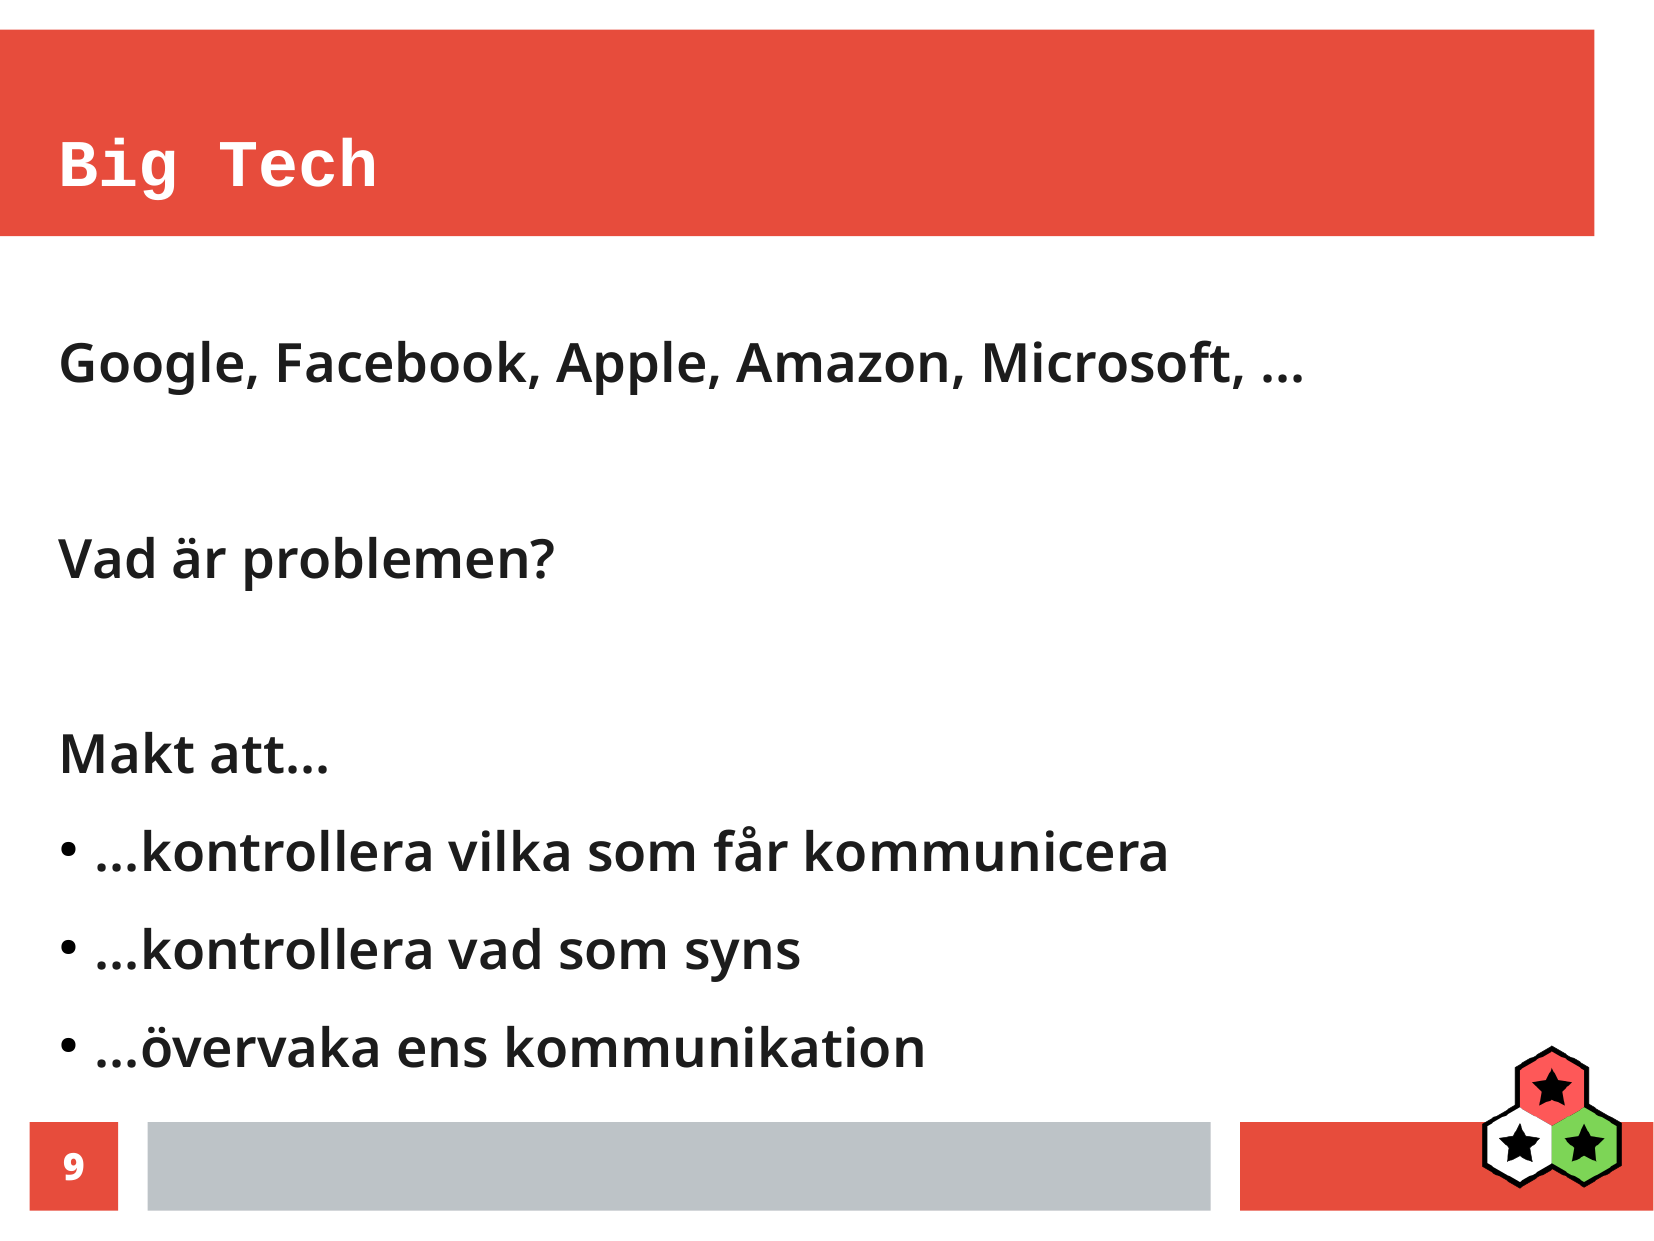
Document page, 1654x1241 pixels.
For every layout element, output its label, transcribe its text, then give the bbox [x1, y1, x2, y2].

title Big Tech [59, 59, 1595, 207]
list Google, Facebook, Apple, Amazon, Microsoft, ... Vad är problemen? Makt att... ...kontrollera vilka som får kommunicera ...kontrollera vad som syns ...övervaka ens kommunikation [59, 324, 1565, 1093]
picture [1463, 1028, 1640, 1205]
